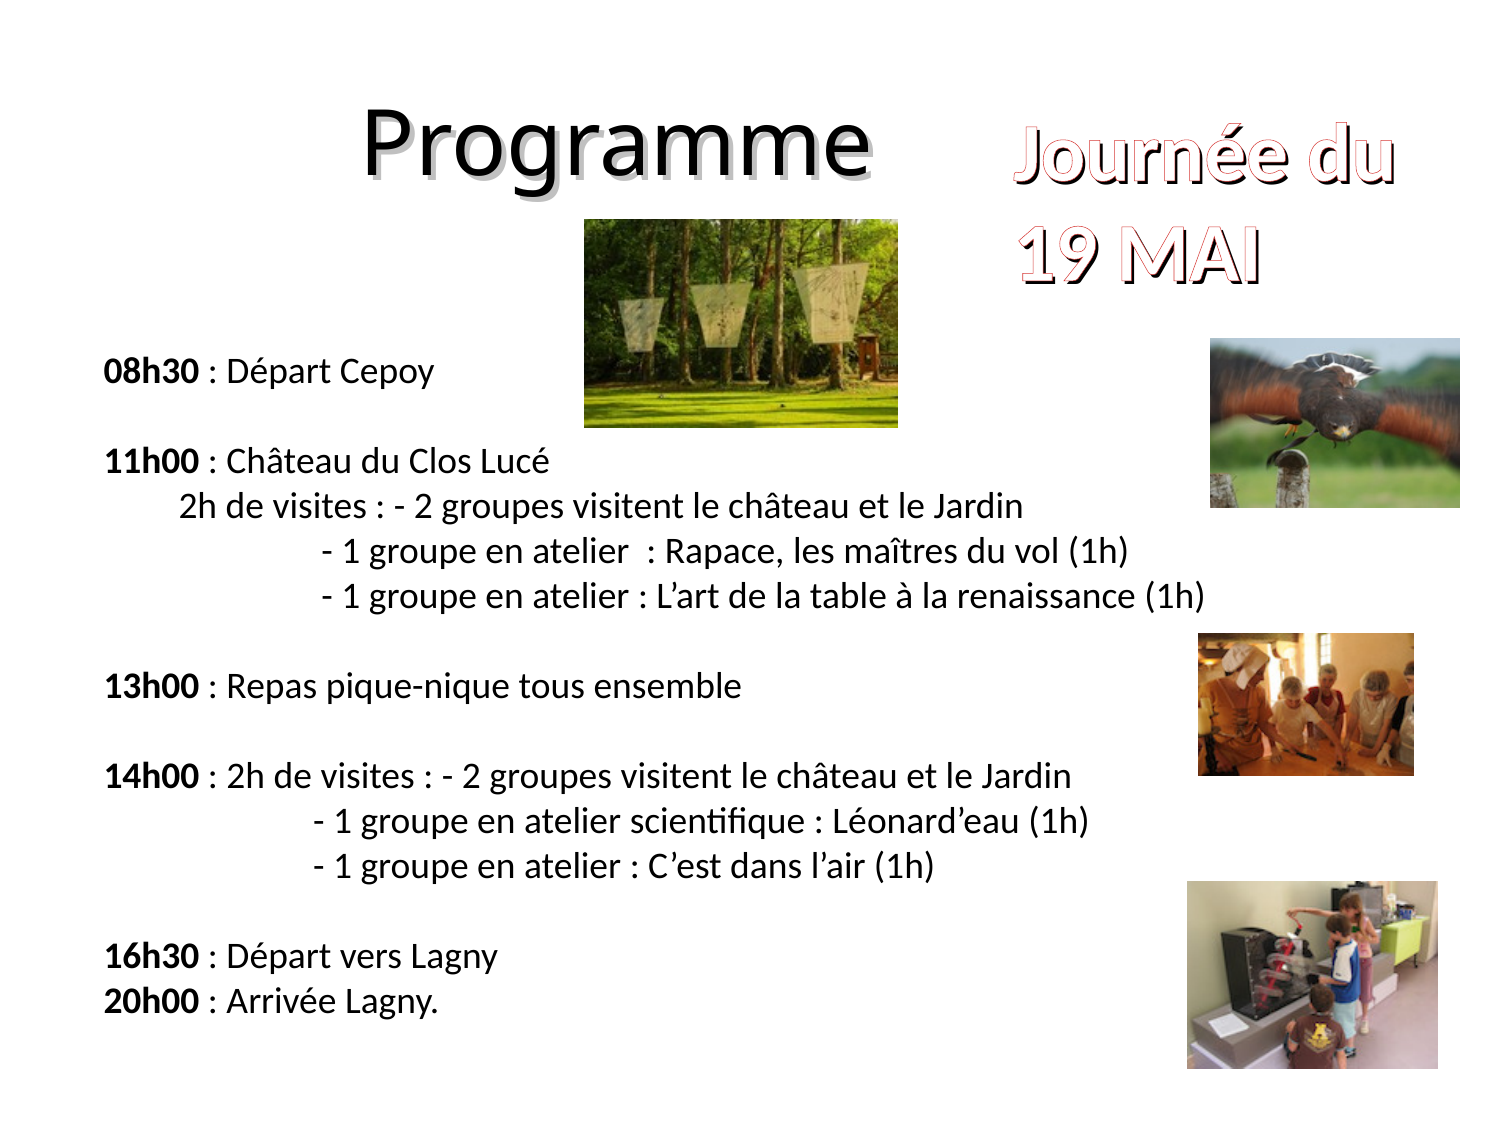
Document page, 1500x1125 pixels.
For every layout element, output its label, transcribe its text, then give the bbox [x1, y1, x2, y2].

title Programme [75, 45, 1426, 233]
picture [1187, 881, 1438, 1069]
picture [1198, 633, 1414, 776]
picture [584, 219, 898, 428]
text_box 08h30 : Départ Cepoy 11h00 : Château du Clos Lucé 2h de visites : - 2 groupes visitent le château et le Jardin - 1 groupe en atelier : Rapace, les maîtres du vol (1h) - 1 groupe en atelier : L’art de la table à la renaissance (1h) 13h00 : Repas pique-nique tous ensemble 14h00 : 2h de visites : - 2 groupes visitent le château et le Jardin - 1 groupe en atelier scientifique : Léonard’eau (1h) - 1 groupe en atelier : C’est dans l’air (1h) 16h30 : Départ vers Lagny 20h00 : Arrivée Lagny. [88, 338, 1388, 1035]
text_box Journée du 19 MAI [998, 90, 1424, 308]
picture [1210, 338, 1460, 509]
